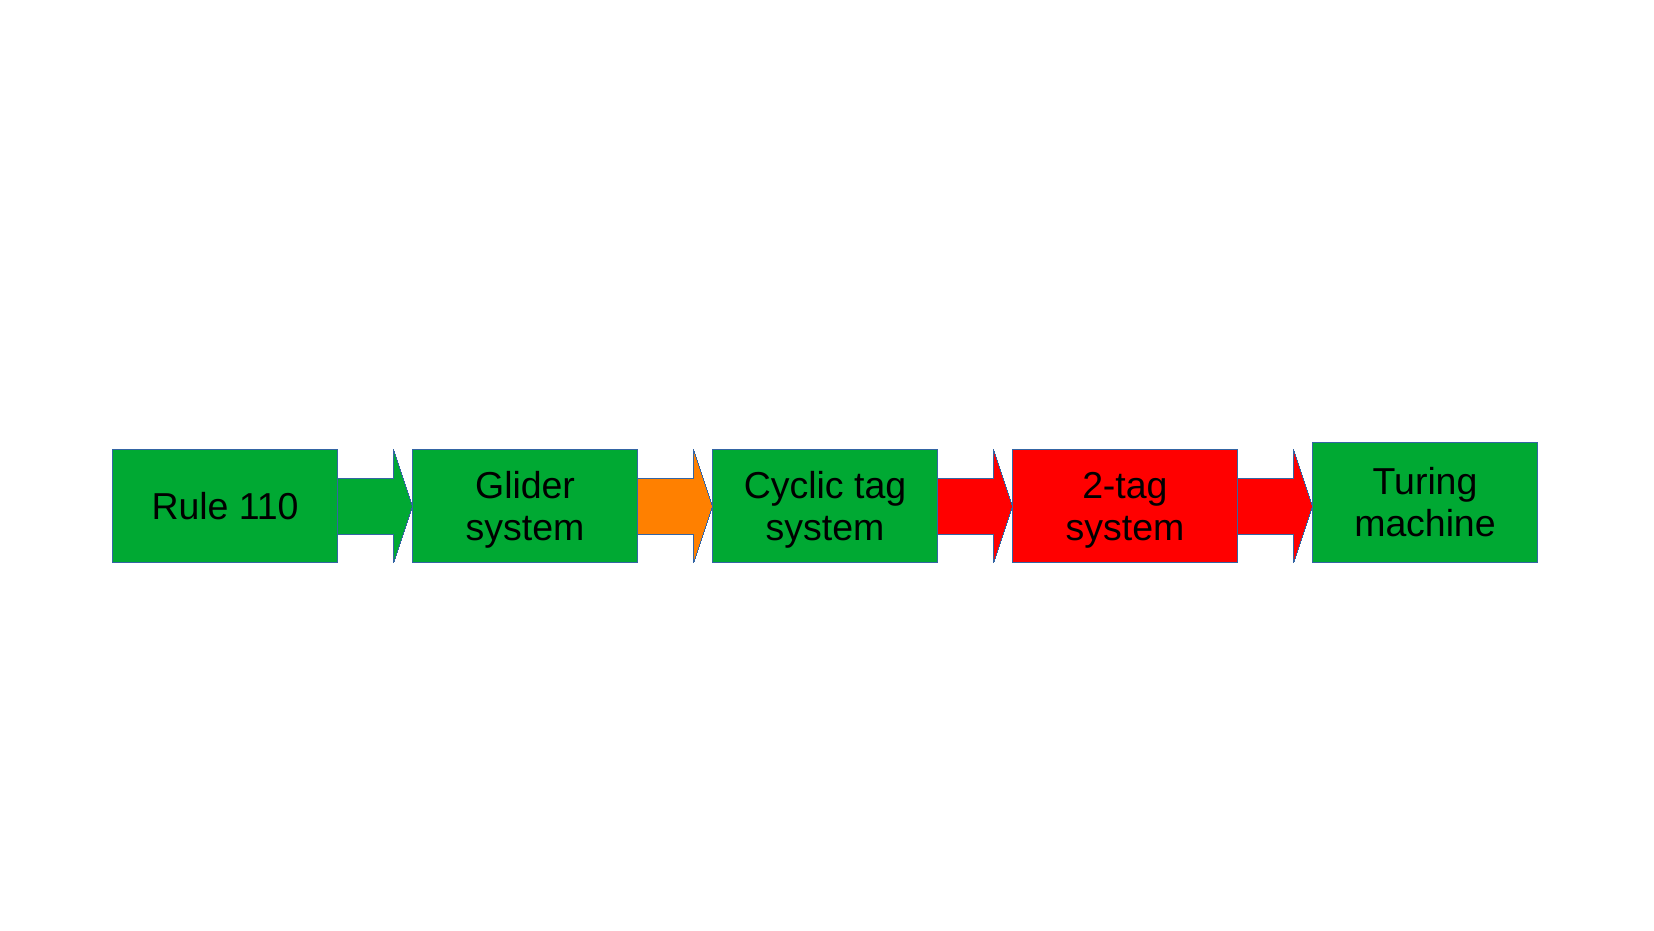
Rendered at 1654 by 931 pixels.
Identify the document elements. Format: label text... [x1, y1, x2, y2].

text_box Glider system [412, 449, 638, 563]
text_box Turing machine [1312, 442, 1538, 563]
text_box Rule 110 [112, 449, 338, 563]
text_box [1237, 449, 1313, 563]
text_box [637, 449, 713, 563]
text_box [337, 449, 413, 563]
text_box Cyclic tag system [712, 449, 938, 563]
text_box [937, 449, 1013, 563]
text_box 2-tag system [1012, 449, 1238, 563]
